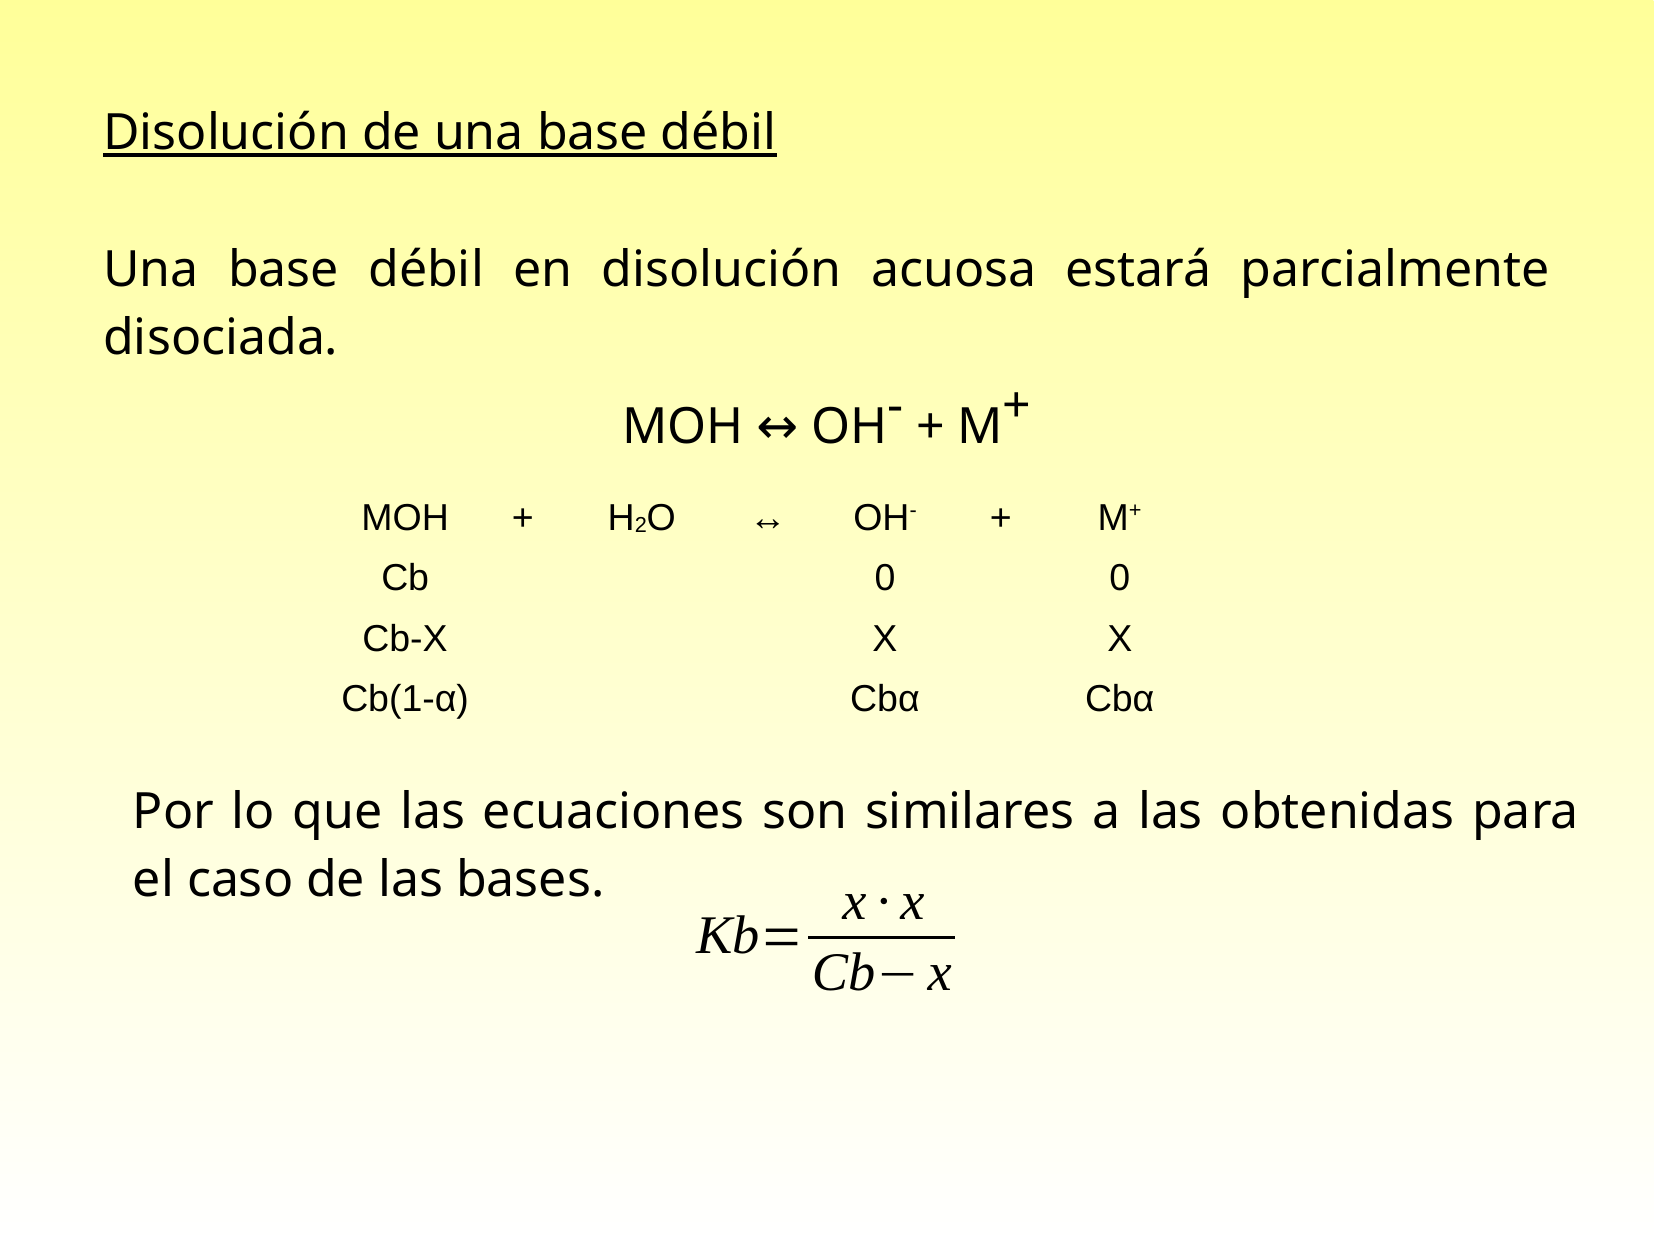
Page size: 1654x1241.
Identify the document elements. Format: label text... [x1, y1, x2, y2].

table_cell X [1029, 609, 1210, 670]
table_header M+ [1029, 488, 1210, 549]
table_cell [972, 609, 1029, 670]
table_cell Cb [314, 549, 497, 609]
table_header MOH [314, 488, 497, 549]
table_cell [549, 670, 734, 730]
table_cell [497, 670, 549, 730]
table_header + [497, 488, 549, 549]
table_cell X [798, 609, 972, 670]
table_cell [549, 609, 734, 670]
table_cell Cb(1-α) [314, 670, 497, 730]
table_cell [734, 670, 798, 730]
table_header OH- [798, 488, 972, 549]
table_cell [734, 549, 798, 609]
table_cell [497, 609, 549, 670]
text_box Disolución de una base débil Una base débil en disolución acuosa estará parcialmente disociada. MOH ↔ OH- + M+ [88, 88, 1565, 425]
table_cell [734, 609, 798, 670]
table_cell [549, 549, 734, 609]
table_cell [972, 549, 1029, 609]
table_header + [972, 488, 1029, 549]
table_cell Cb-X [314, 609, 497, 670]
table_cell Cbα [798, 670, 972, 730]
text_box Por lo que las ecuaciones son similares a las obtenidas para el caso de las bases. [118, 767, 1595, 1080]
chart [679, 871, 972, 1004]
table_cell 0 [1029, 549, 1210, 609]
table_header ↔ [734, 488, 798, 549]
table_cell 0 [798, 549, 972, 609]
table_cell [497, 549, 549, 609]
table_cell Cbα [1029, 670, 1210, 730]
table_cell [972, 670, 1029, 730]
table_header H2O [549, 488, 734, 549]
